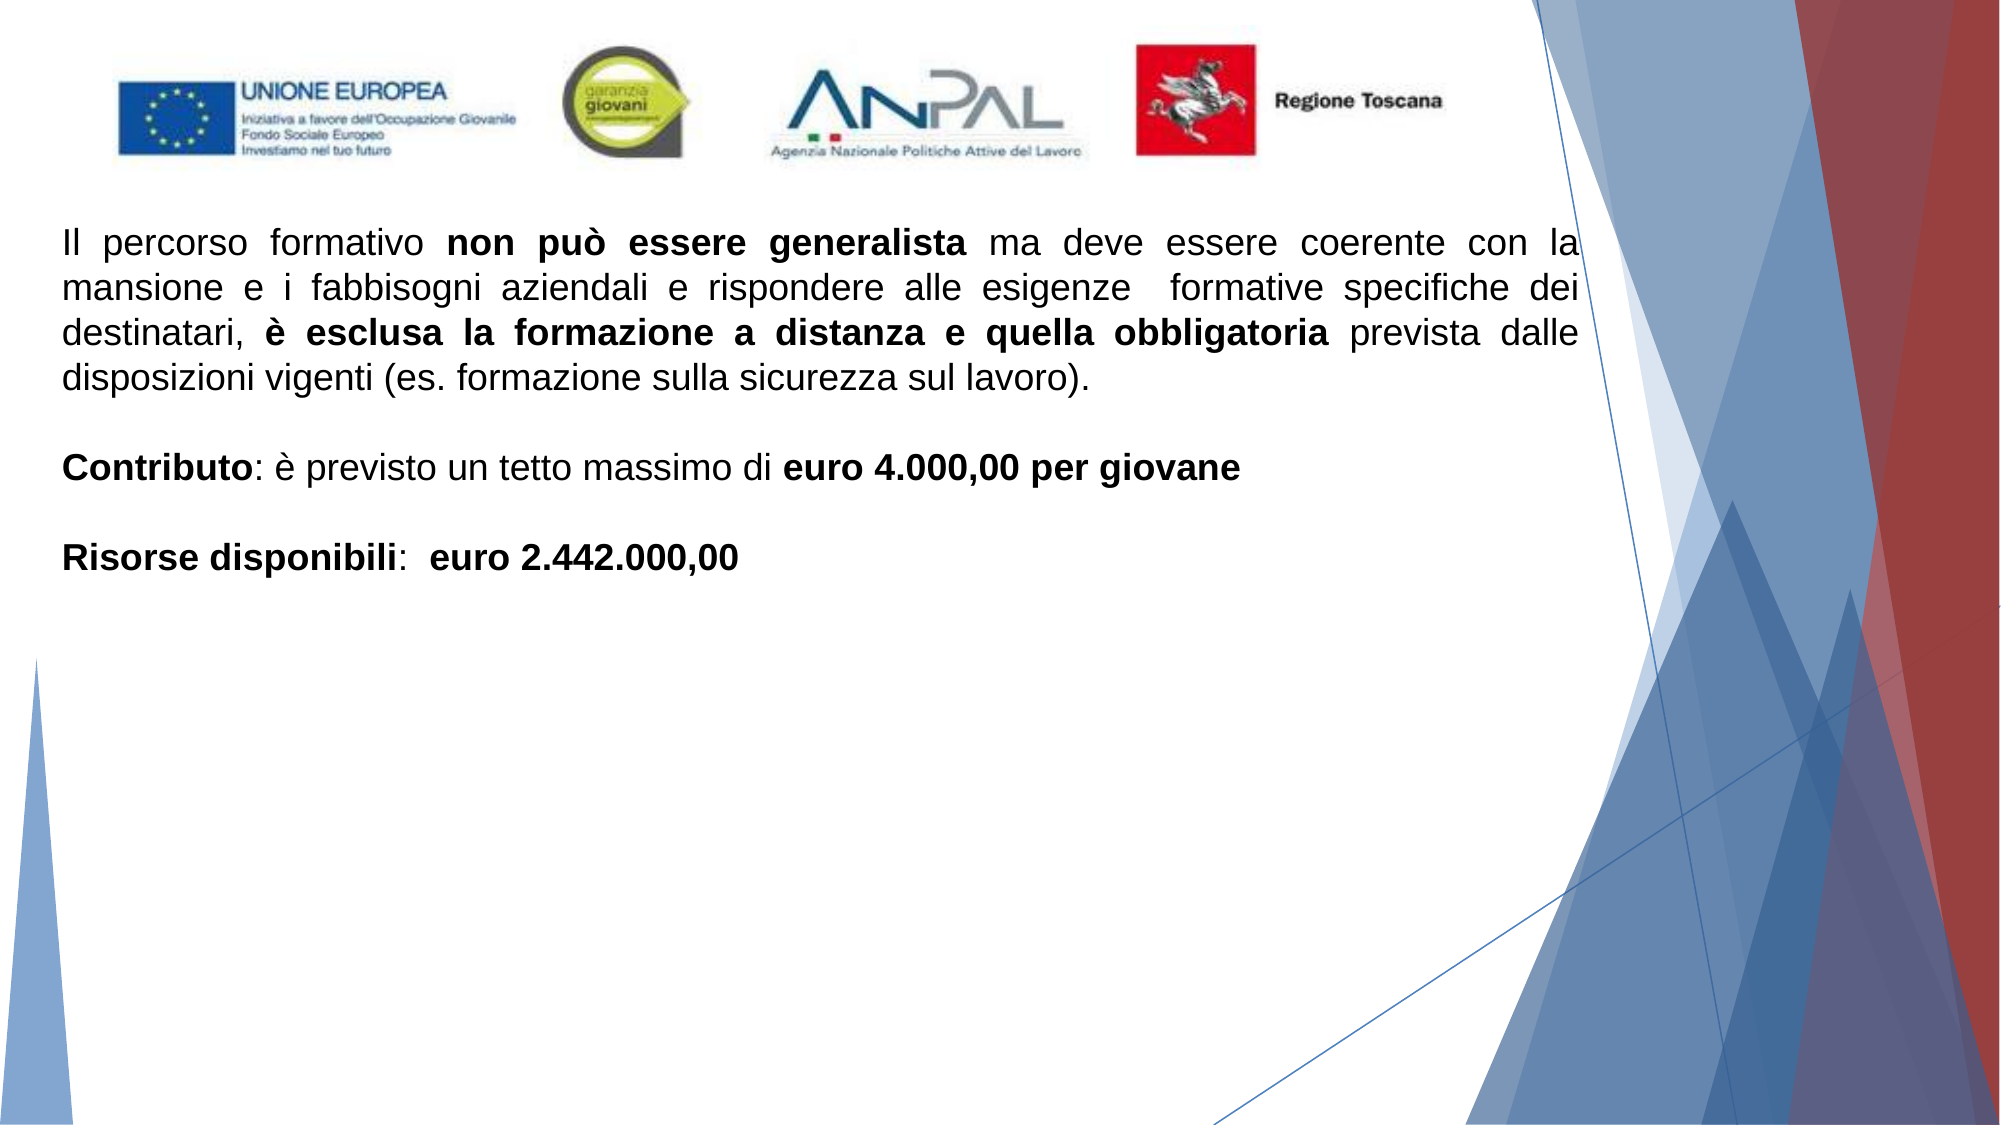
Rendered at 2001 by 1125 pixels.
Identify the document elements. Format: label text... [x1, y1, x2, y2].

picture [82, 25, 1478, 178]
text_box Il percorso formativo non può essere generalista ma deve essere coerente con la mansione e i fabbisogni aziendali e rispondere alle esigenze formative specifiche dei destinatari, è esclusa la formazione a distanza e quella obbligatoria prevista dalle disposizioni vigenti (es. formazione sulla sicurezza sul lavoro). Contributo: è previsto un tetto massimo di euro 4.000,00 per giovane Risorse disponibili: euro 2.442.000,00 [47, 165, 1595, 937]
